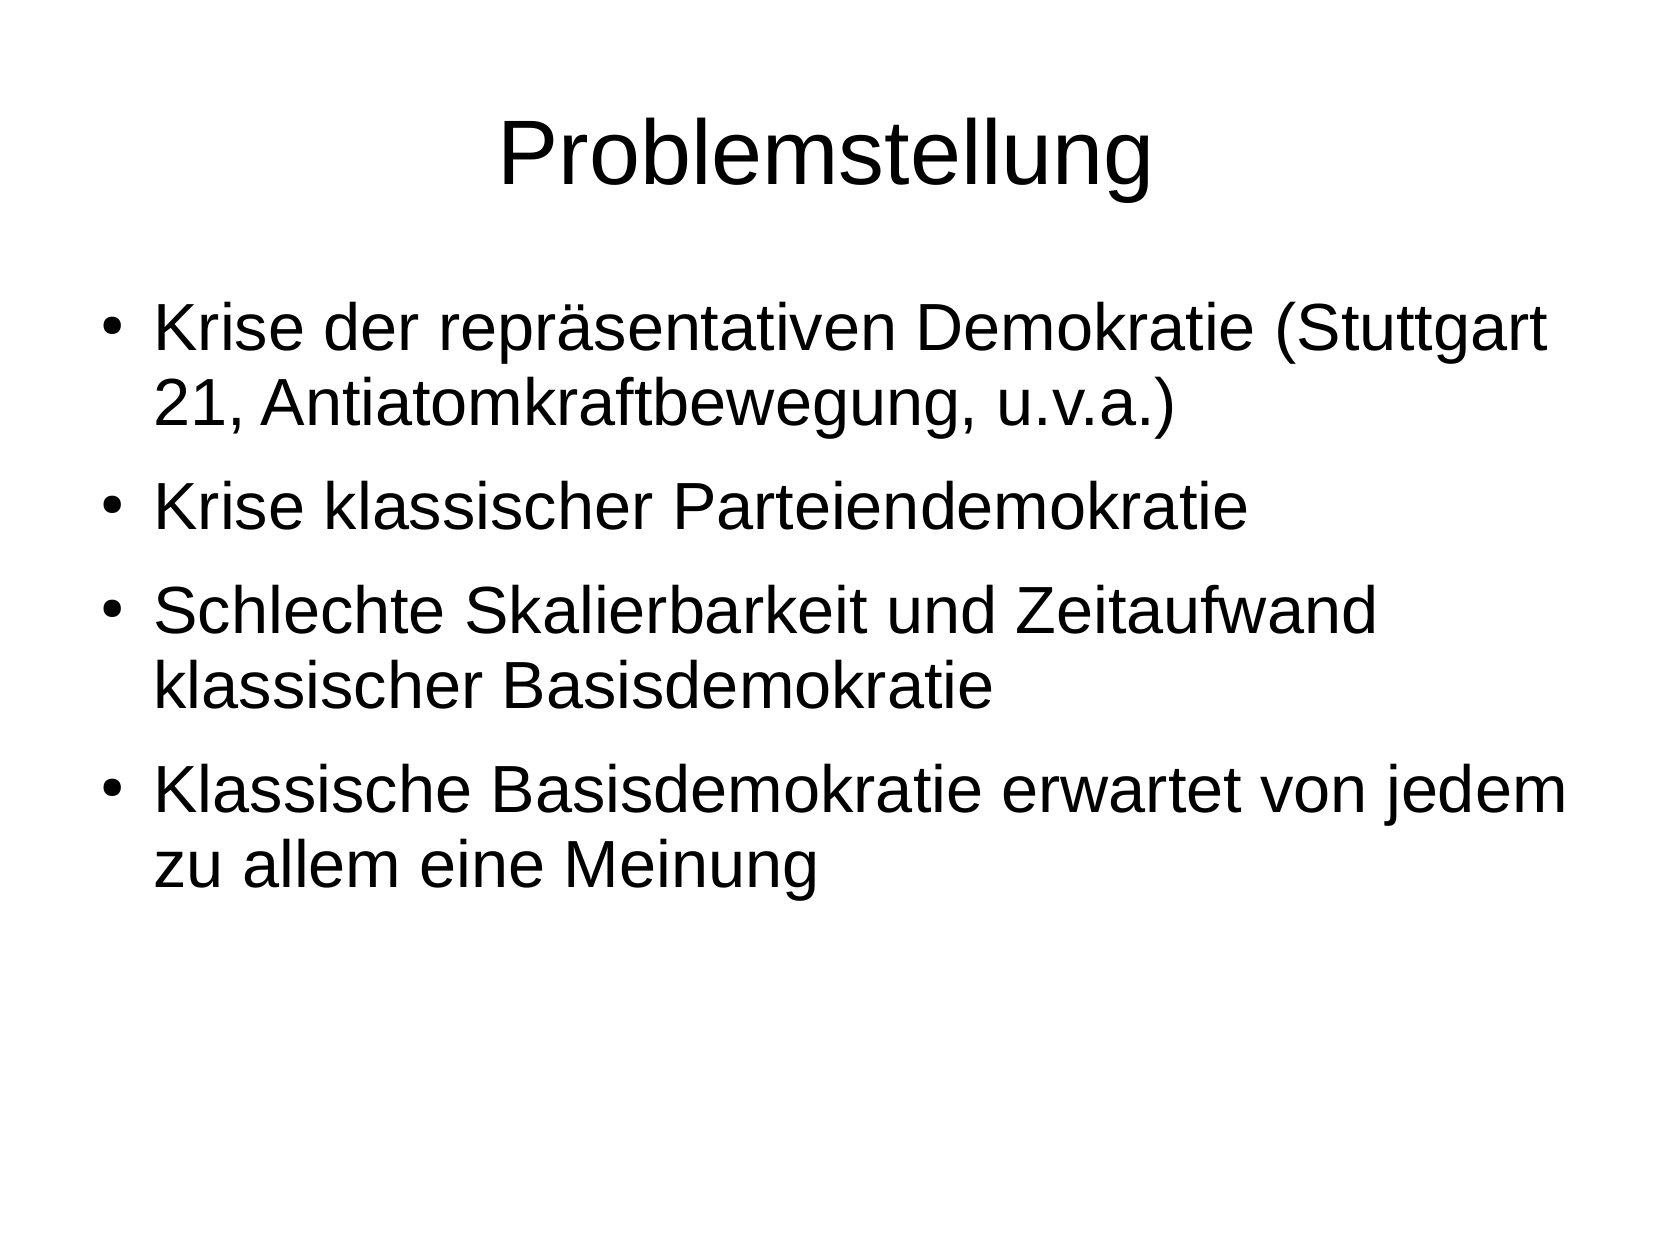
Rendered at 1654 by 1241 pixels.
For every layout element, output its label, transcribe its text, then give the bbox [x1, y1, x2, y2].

list Krise der repräsentativen Demokratie (Stuttgart 21, Antiatomkraftbewegung, u.v.a.) Krise klassischer Parteiendemokratie Schlechte Skalierbarkeit und Zeitaufwand klassischer Basisdemokratie Klassische Basisdemokratie erwartet von jedem zu allem eine Meinung [82, 290, 1571, 1109]
title Problemstellung [82, 49, 1571, 257]
